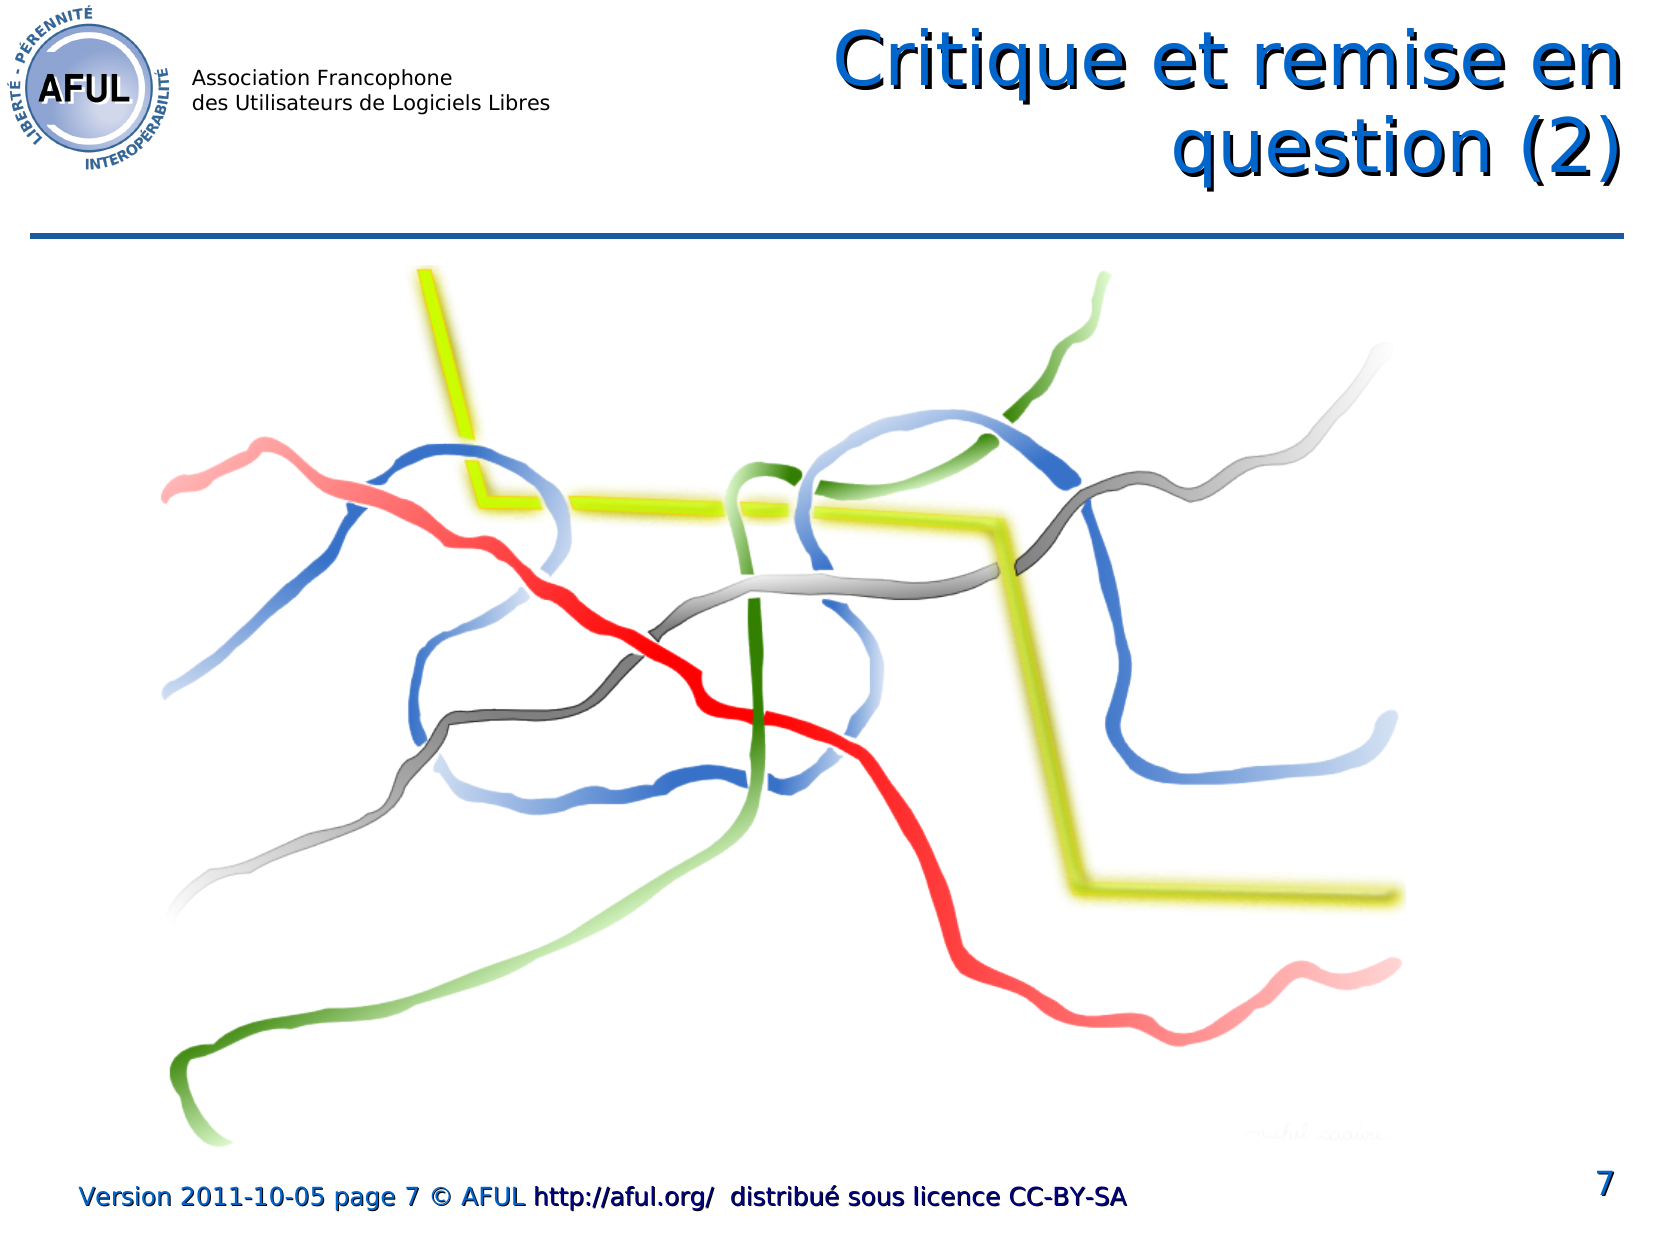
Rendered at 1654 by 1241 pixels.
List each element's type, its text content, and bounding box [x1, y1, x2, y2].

title Critique et remise en question (2) [501, 0, 1625, 207]
picture [0, 0, 178, 178]
picture [152, 265, 1406, 1152]
